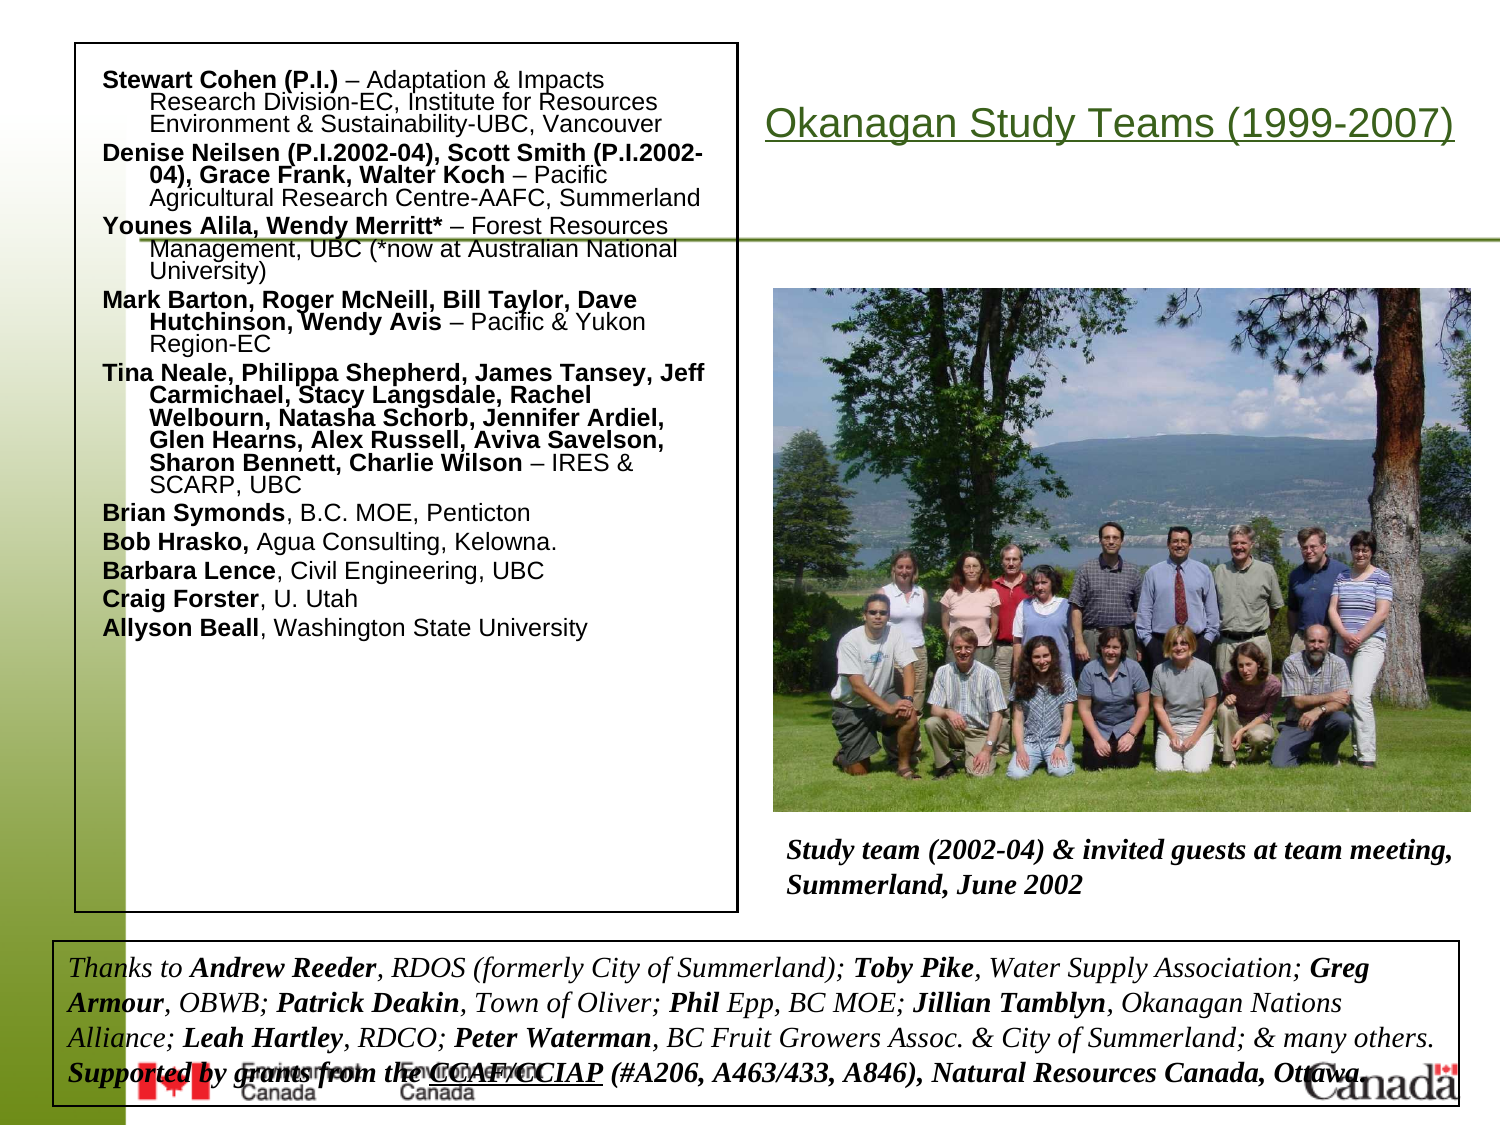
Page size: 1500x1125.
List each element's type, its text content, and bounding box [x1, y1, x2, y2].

list Stewart Cohen (P.I.) – Adaptation & Impacts Research Division-EC, Institute for Resources Environment & Sustainability-UBC, Vancouver Denise Neilsen (P.I.2002-04), Scott Smith (P.I.2002-04), Grace Frank, Walter Koch – Pacific Agricultural Research Centre-AAFC, Summerland Younes Alila, Wendy Merritt* – Forest Resources Management, UBC (*now at Australian National University) Mark Barton, Roger McNeill, Bill Taylor, Dave Hutchinson, Wendy Avis – Pacific & Yukon Region-EC Tina Neale, Philippa Shepherd, James Tansey, Jeff Carmichael, Stacy Langsdale, Rachel Welbourn, Natasha Schorb, Jennifer Ardiel, Glen Hearns, Alex Russell, Aviva Savelson, Sharon Bennett, Charlie Wilson – IRES & SCARP, UBC Brian Symonds, B.C. MOE, Penticton Bob Hrasko, Agua Consulting, Kelowna. Barbara Lence, Civil Engineering, UBC Craig Forster, U. Utah Allyson Beall, Washington State University [87, 62, 725, 911]
title Okanagan Study Teams (1999-2007) [749, 50, 1471, 197]
picture [0, 0, 1500, 1125]
text_box Study team (2002-04) & invited guests at team meeting, Summerland, June 2002 [771, 822, 1470, 908]
text_box Thanks to Andrew Reeder, RDOS (formerly City of Summerland); Toby Pike, Water Supply Association; Greg Armour, OBWB; Patrick Deakin, Town of Oliver; Phil Epp, BC MOE; Jillian Tamblyn, Okanagan Nations Alliance; Leah Hartley, RDCO; Peter Waterman, BC Fruit Growers Assoc. & City of Summerland; & many others. Supported by grants from the CCAF/CCIAP (#A206, A463/433, A846), Natural Resources Canada, Ottawa. [54, 942, 1458, 1096]
